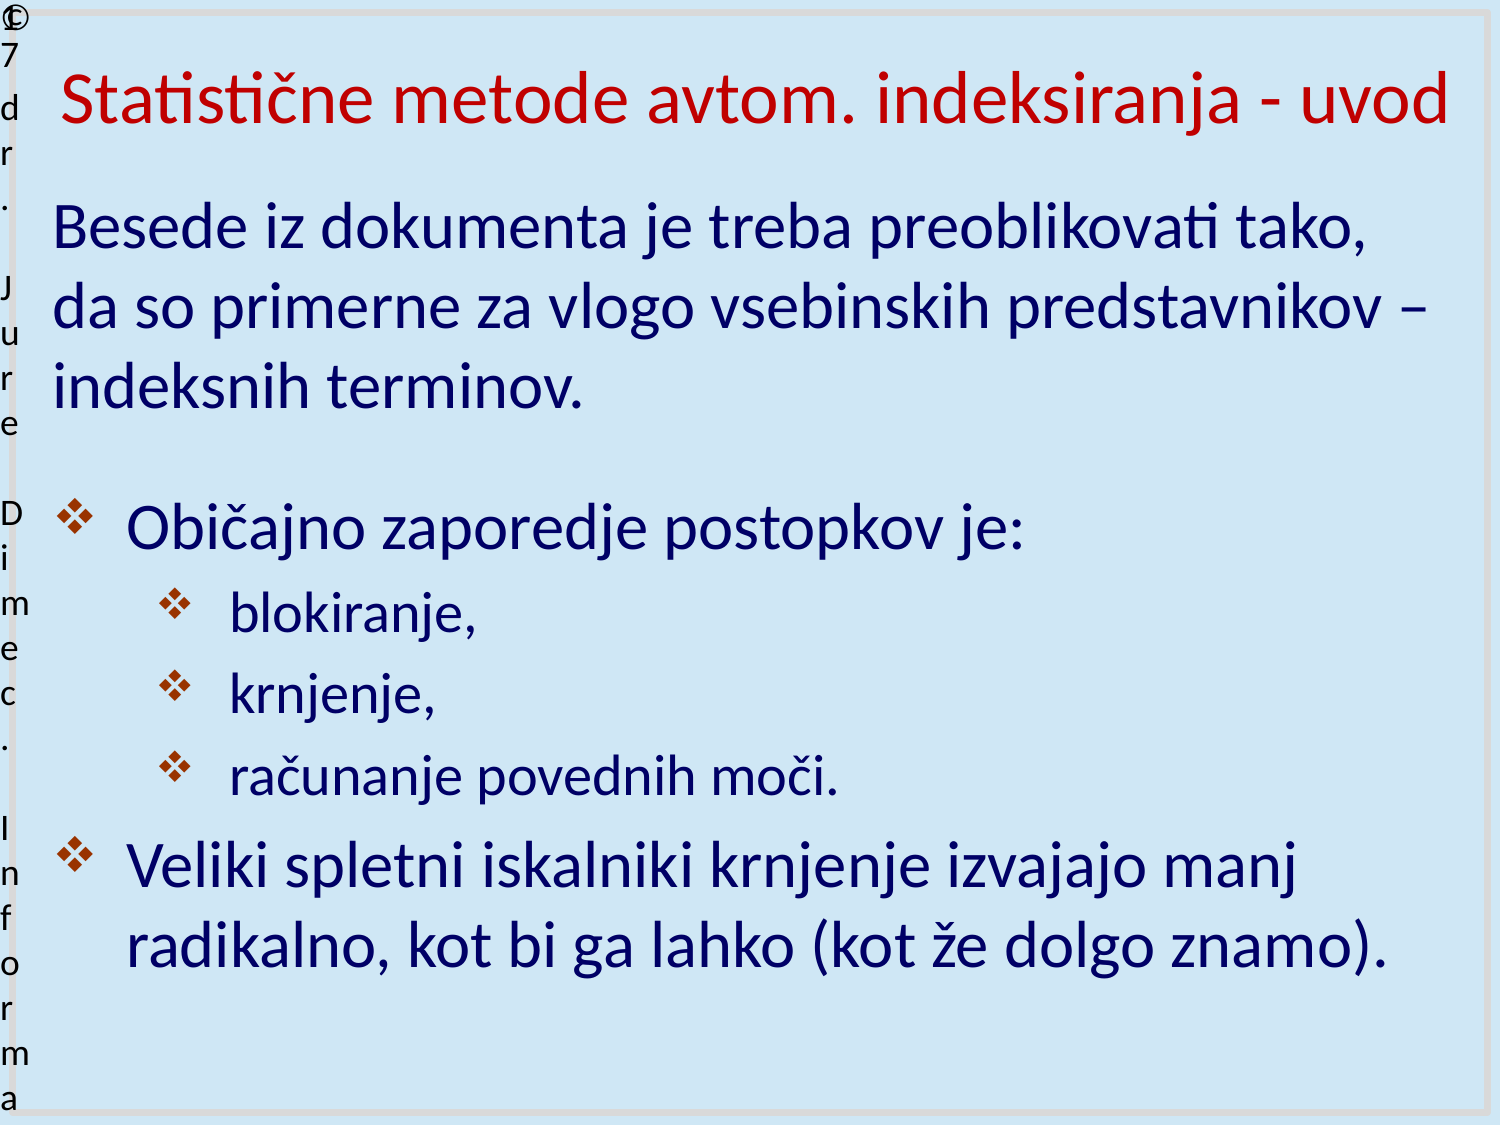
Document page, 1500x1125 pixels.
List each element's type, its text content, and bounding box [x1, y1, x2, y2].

title Statistične metode avtom. indeksiranja - uvod [37, 37, 1475, 150]
list Običajno zaporedje postopkov je: blokiranje, krnjenje, računanje povednih moči. Veliki spletni iskalniki krnjenje izvajajo manj radikalno, kot bi ga lahko (kot že dolgo znamo). [37, 474, 1475, 1050]
text_box Besede iz dokumenta je treba preoblikovati tako, da so primerne za vlogo vsebinskih predstavnikov – indeksnih terminov. [37, 174, 1463, 430]
